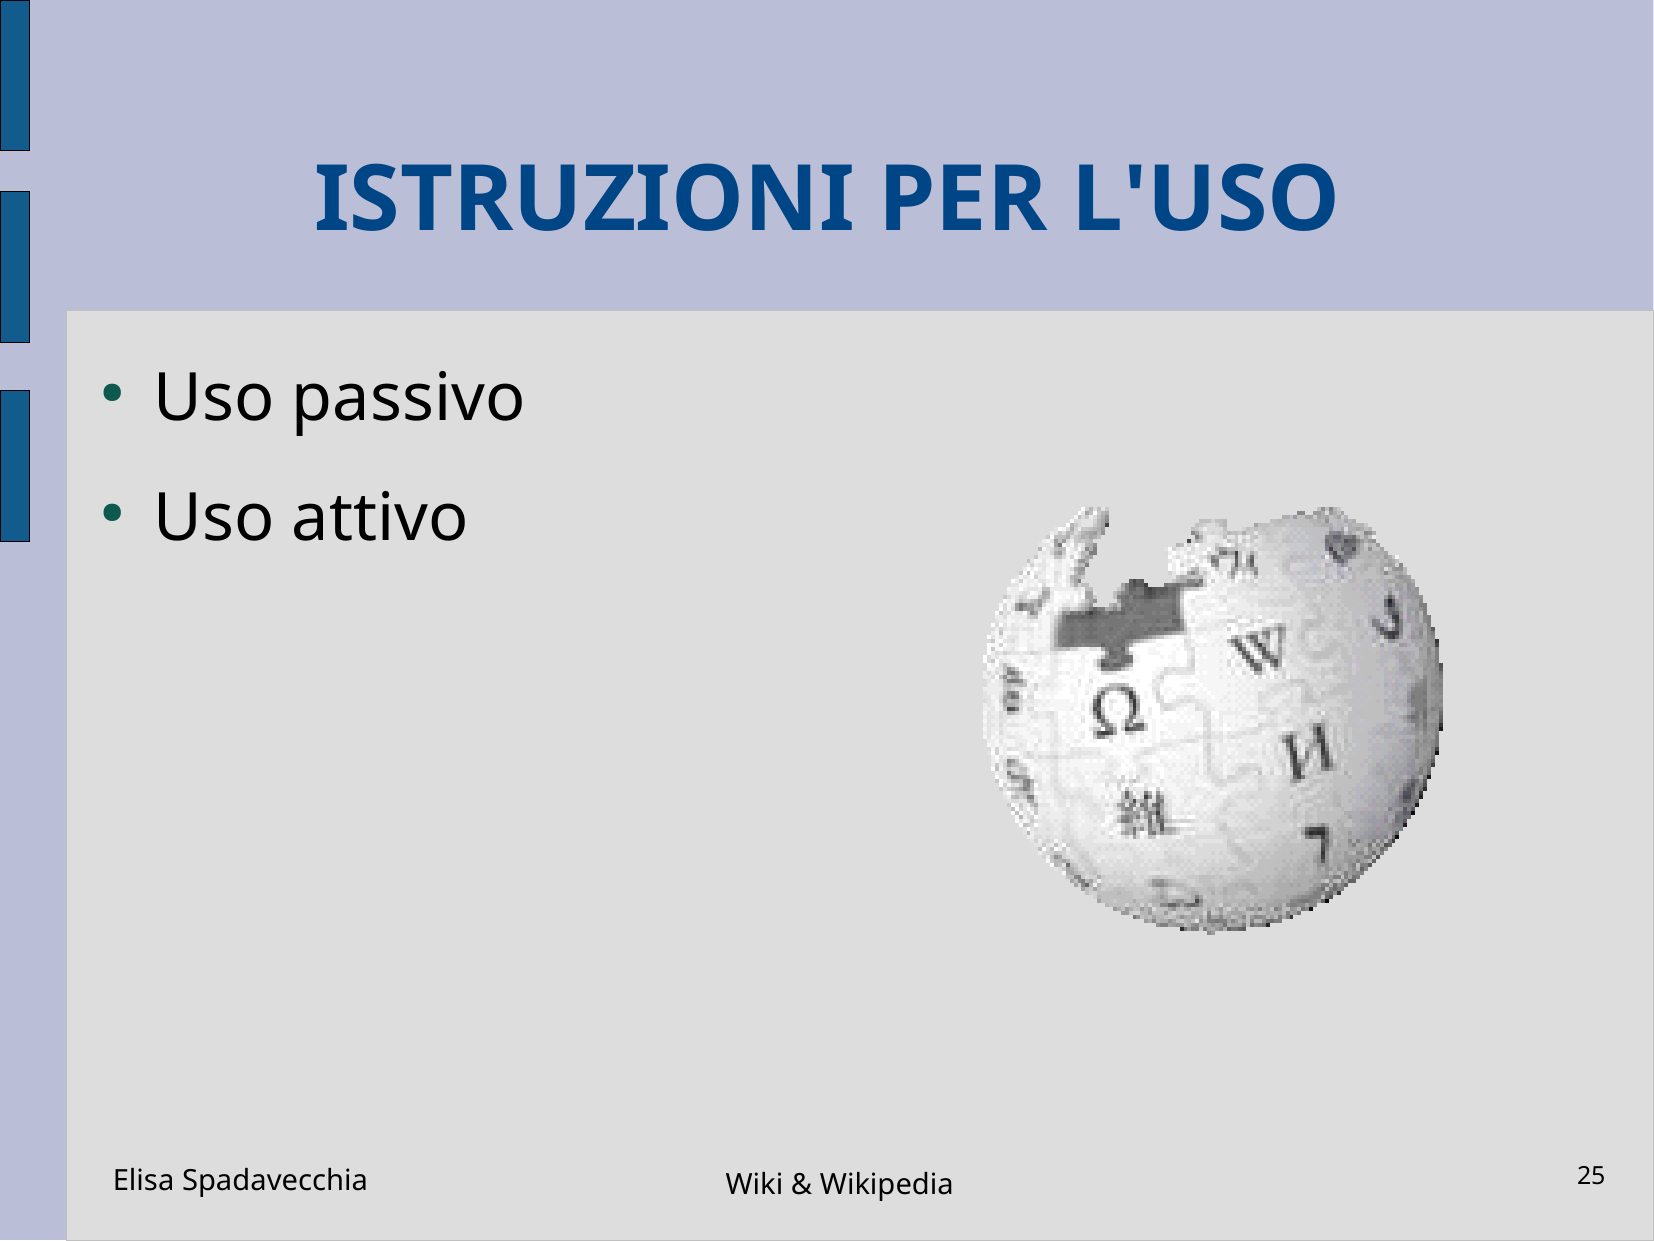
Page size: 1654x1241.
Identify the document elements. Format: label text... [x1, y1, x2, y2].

text_box <numero> [1529, 1151, 1654, 1194]
list Uso passivo Uso attivo [82, 349, 912, 1168]
text_box Wiki & Wikipedia [533, 1157, 1146, 1241]
title ISTRUZIONI PER L'USO [121, 91, 1534, 299]
text_box Elisa Spadavecchia [97, 1153, 632, 1237]
picture [976, 455, 1447, 935]
